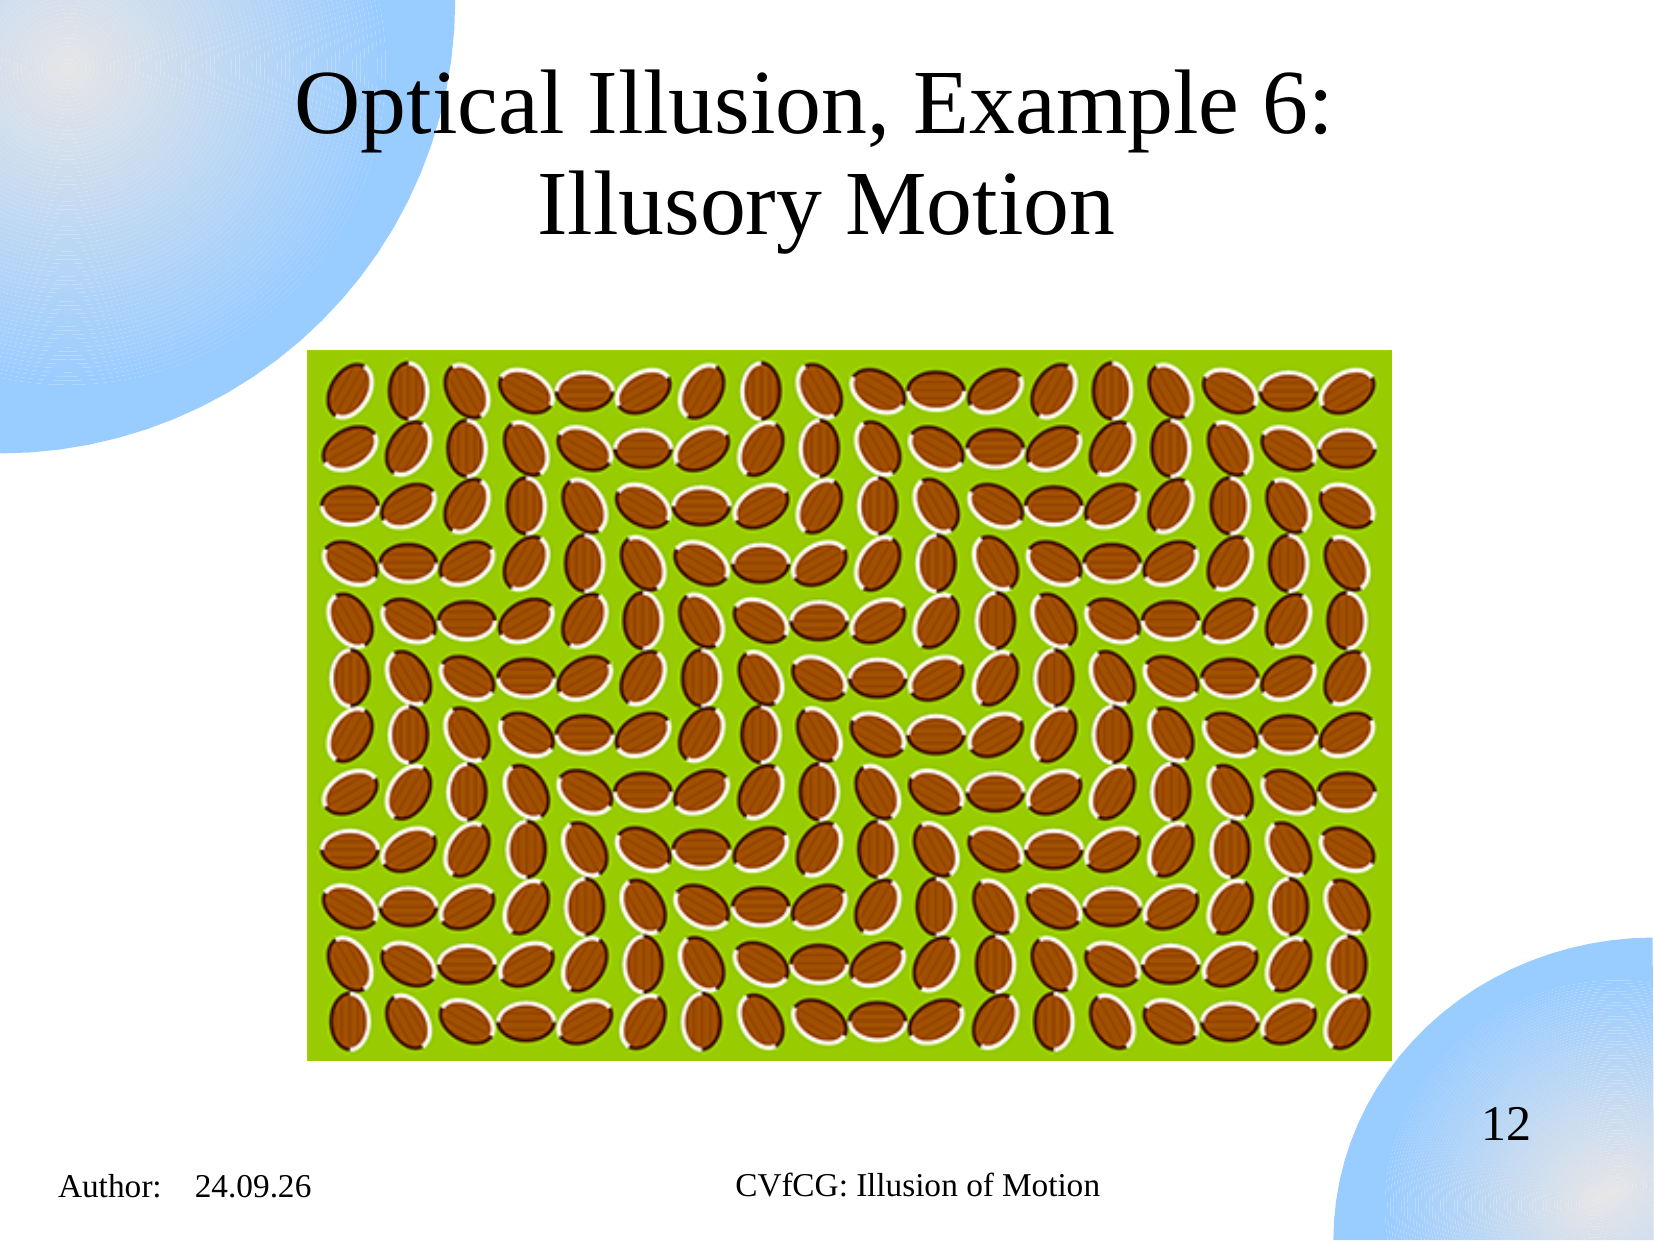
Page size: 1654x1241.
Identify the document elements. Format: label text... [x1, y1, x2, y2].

text_box CVfCG: Illusion of Motion [735, 1166, 1346, 1204]
picture [307, 350, 1392, 1061]
text_box <number> [1401, 1095, 1611, 1152]
title Optical Illusion, Example 6: Illusory Motion [82, 49, 1571, 257]
